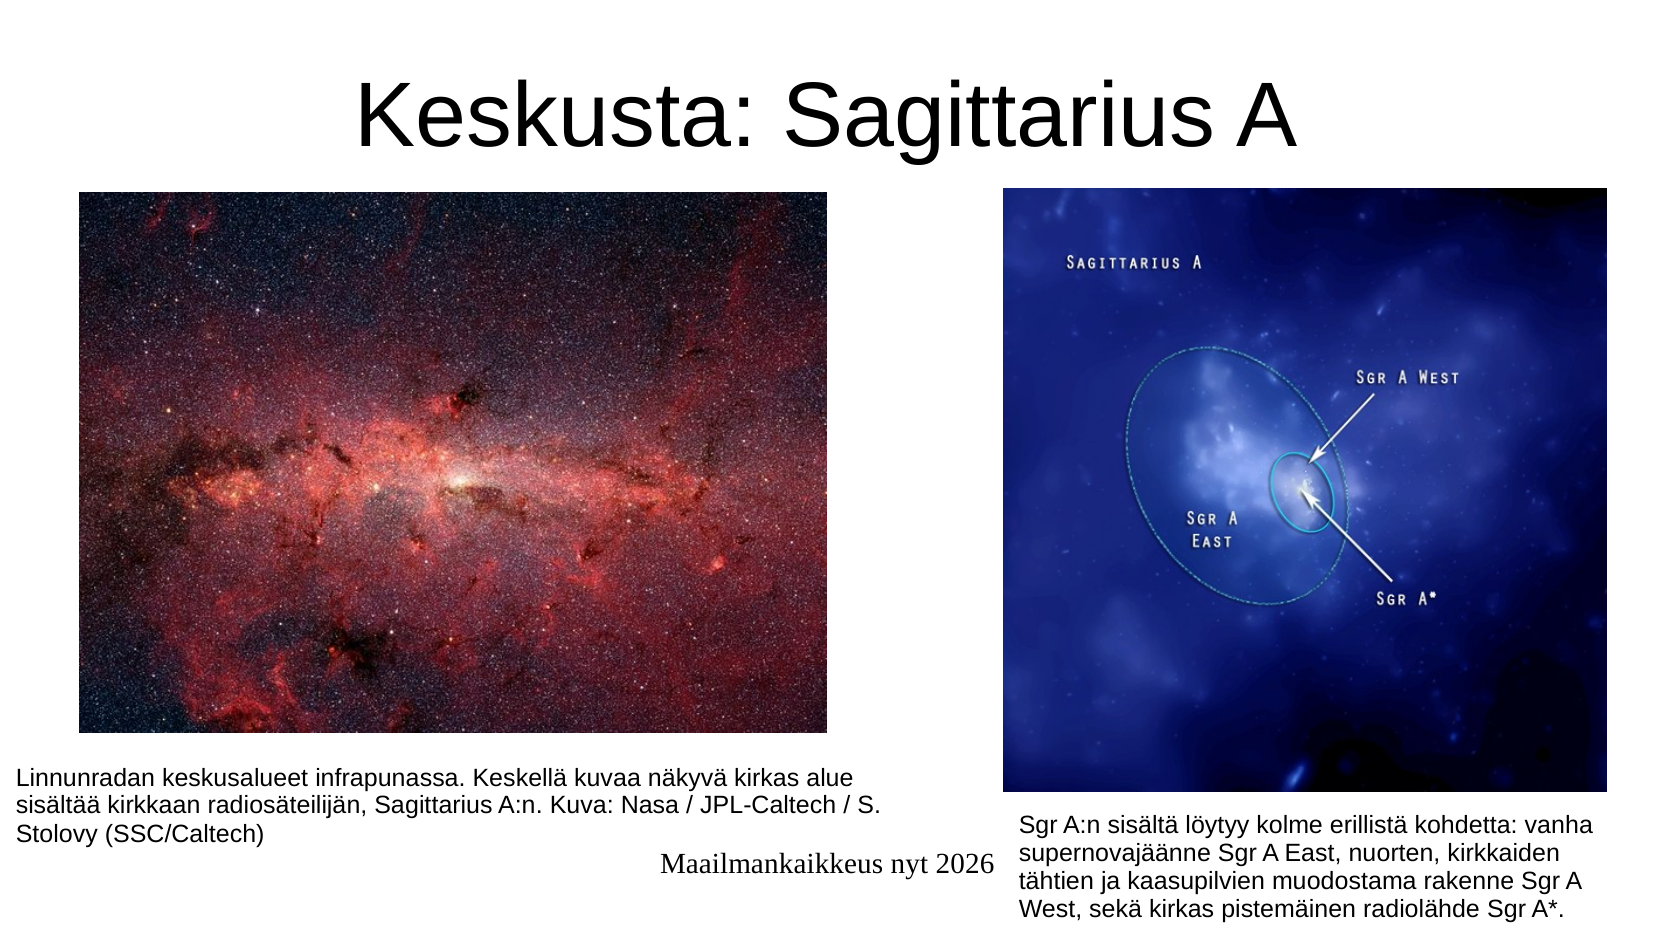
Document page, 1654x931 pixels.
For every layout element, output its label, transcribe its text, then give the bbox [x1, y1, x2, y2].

picture [1003, 188, 1607, 792]
title Keskusta: Sagittarius A [82, 37, 1571, 193]
text_box Sgr A:n sisältä löytyy kolme erillistä kohdetta: vanha supernovajäänne Sgr A East, nuorten, kirkkaiden tähtien ja kaasupilvien muodostama rakenne Sgr A West, sekä kirkas pistemäinen radiolähde Sgr A*. [1003, 803, 1654, 930]
text_box Linnunradan keskusalueet infrapunassa. Keskellä kuvaa näkyvä kirkas alue sisältää kirkkaan radiosäteilijän, Sagittarius A:n. Kuva: Nasa / JPL-Caltech / S. Stolovy (SSC/Caltech) [1, 755, 934, 855]
picture [79, 192, 827, 733]
